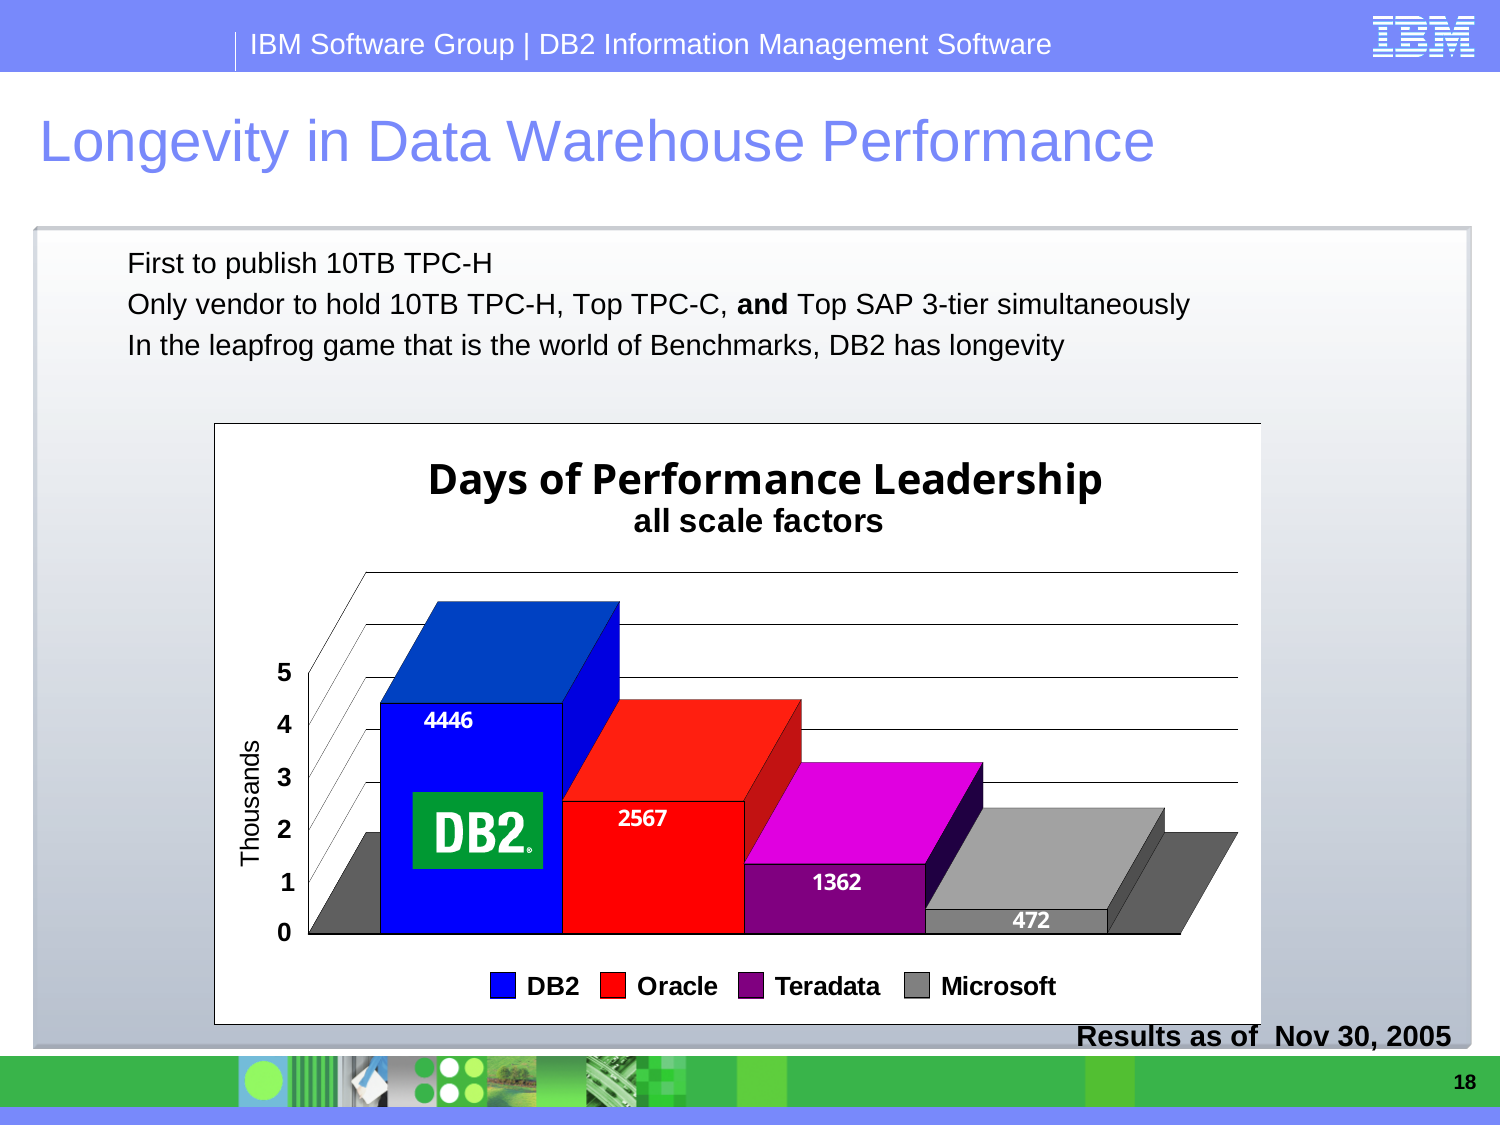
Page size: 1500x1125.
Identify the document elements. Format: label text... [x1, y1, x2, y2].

title Longevity in Data Warehouse Performance [24, 107, 1378, 186]
picture [0, 1056, 1500, 1107]
picture [212, 421, 1263, 1027]
text_box Results as of Nov 30, 2005 [1061, 1012, 1467, 1061]
list First to publish 10TB TPC-H Only vendor to hold 10TB TPC-H, Top TPC-C, and Top SAP 3-tier simultaneously In the leapfrog game that is the world of Benchmarks, DB2 has longevity [112, 245, 1388, 407]
